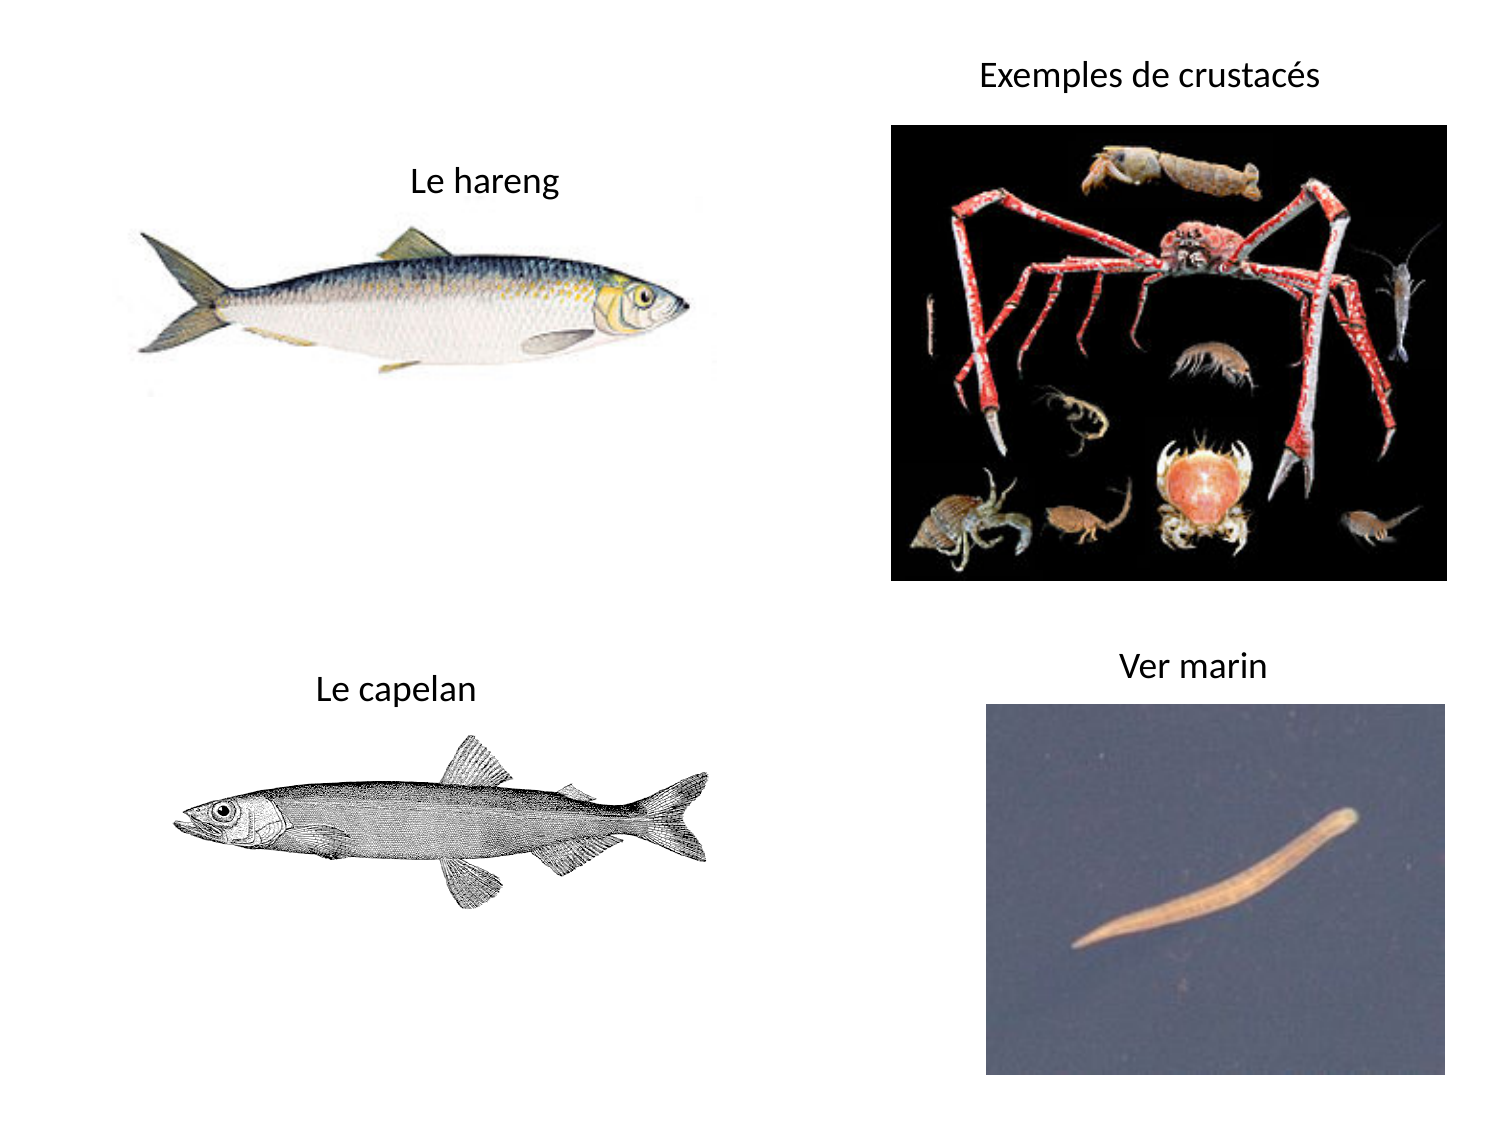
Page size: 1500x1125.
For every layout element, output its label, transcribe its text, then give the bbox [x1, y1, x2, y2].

picture [986, 704, 1445, 1075]
text_box Exemples de crustacés [962, 42, 1338, 104]
text_box Le capelan [301, 656, 495, 718]
text_box Ver marin [1104, 633, 1286, 694]
text_box Le hareng [395, 148, 578, 210]
picture [159, 692, 744, 975]
picture [112, 196, 717, 397]
picture [891, 125, 1447, 581]
